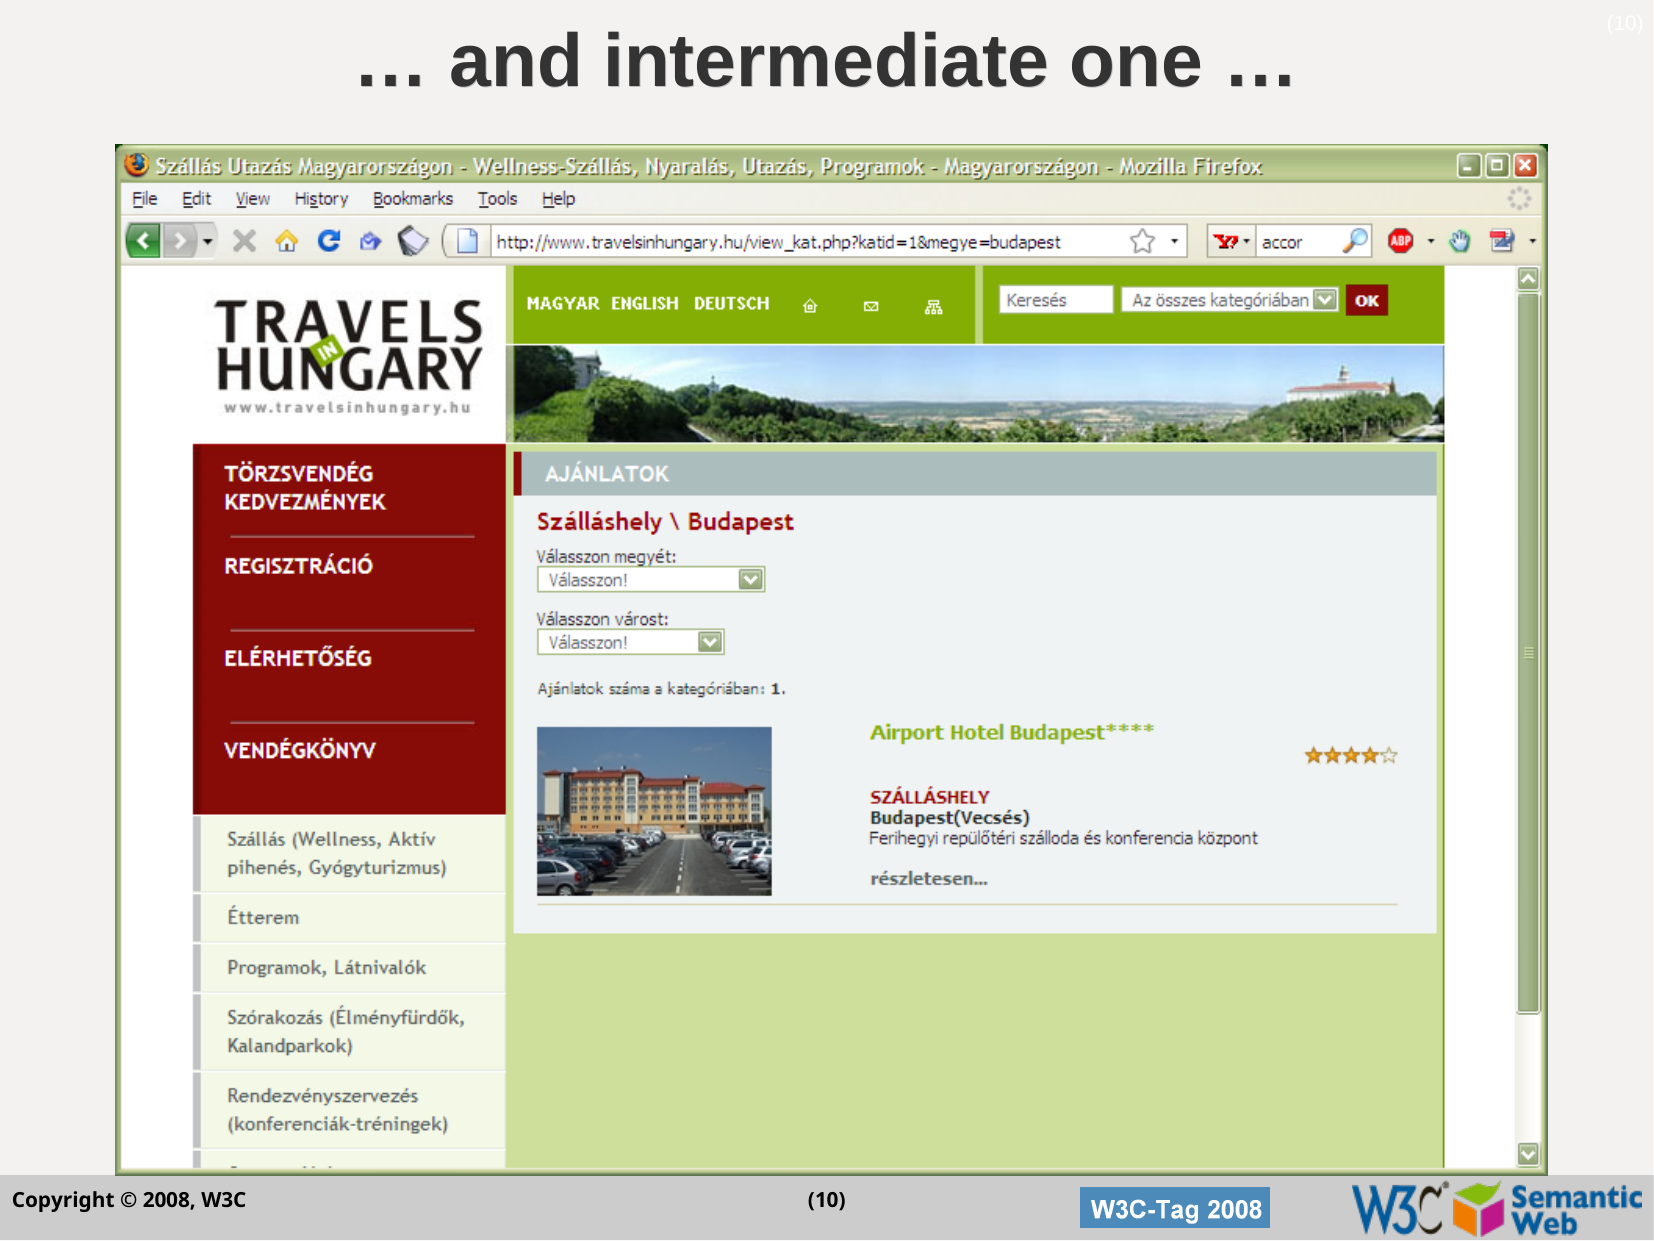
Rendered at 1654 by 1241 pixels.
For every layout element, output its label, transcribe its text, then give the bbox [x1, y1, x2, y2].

title … and intermediate one … [0, 7, 1654, 111]
picture [1080, 1187, 1270, 1228]
picture [115, 144, 1548, 1177]
picture [1352, 1178, 1642, 1237]
